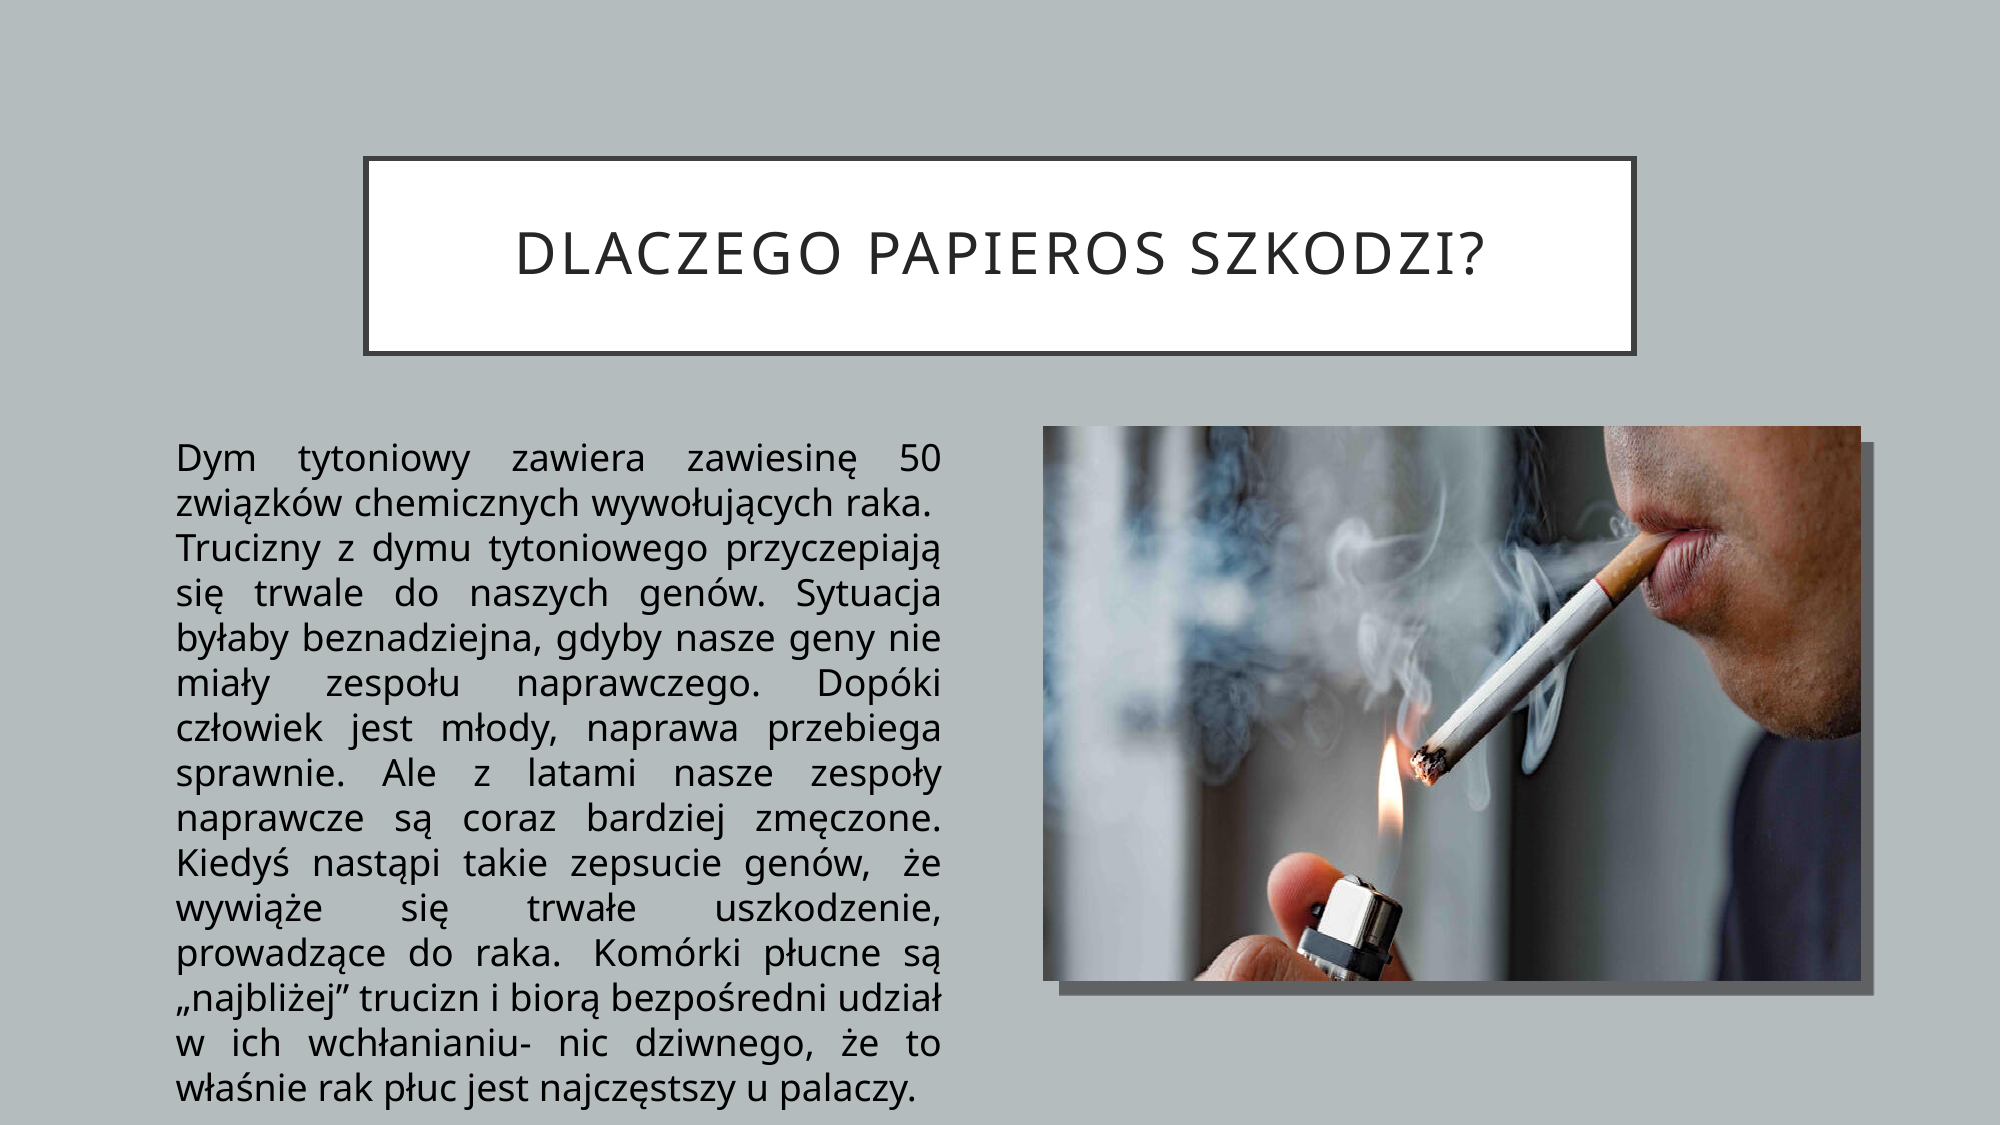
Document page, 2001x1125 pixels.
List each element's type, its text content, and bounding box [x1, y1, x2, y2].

title Dlaczego papieros szkodzi? [366, 158, 1634, 354]
text_box Dym tytoniowy zawiera zawiesinę 50 związków chemicznych wywołujących raka. Trucizny z dymu tytoniowego przyczepiają się trwale do naszych genów. Sytuacja byłaby beznadziejna, gdyby nasze geny nie miały zespołu naprawczego. Dopóki człowiek jest młody, naprawa przebiega sprawnie. Ale z latami nasze zespoły naprawcze są coraz bardziej zmęczone. Kiedyś nastąpi takie zepsucie genów, że wywiąże się trwałe uszkodzenie, prowadzące do raka. Komórki płucne są „najbliżej” trucizn i biorą bezpośredni udział w ich wchłanianiu- nic dziwnego, że to właśnie rak płuc jest najczęstszy u palaczy. [160, 426, 958, 1033]
picture [1043, 426, 1861, 981]
